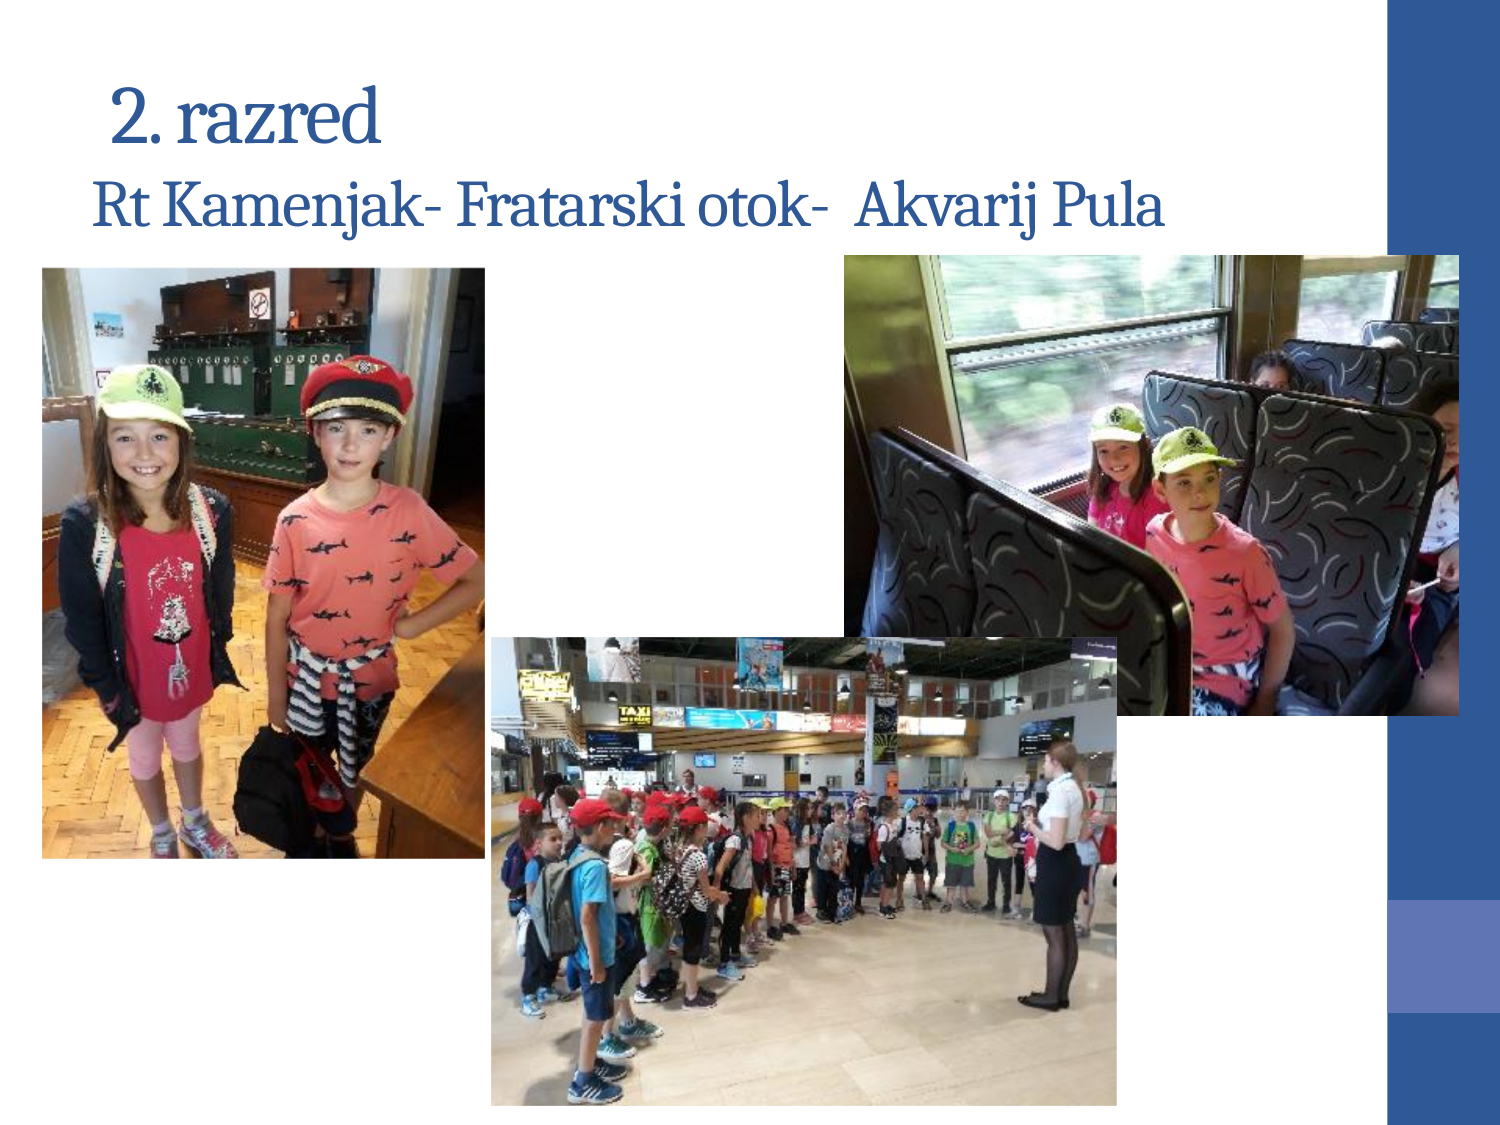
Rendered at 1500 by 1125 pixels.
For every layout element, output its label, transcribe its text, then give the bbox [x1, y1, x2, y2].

title 2. razred Rt Kamenjak- Fratarski otok- Akvarij Pula [76, 45, 1326, 256]
picture [490, 255, 1459, 1106]
picture [41, 267, 485, 859]
